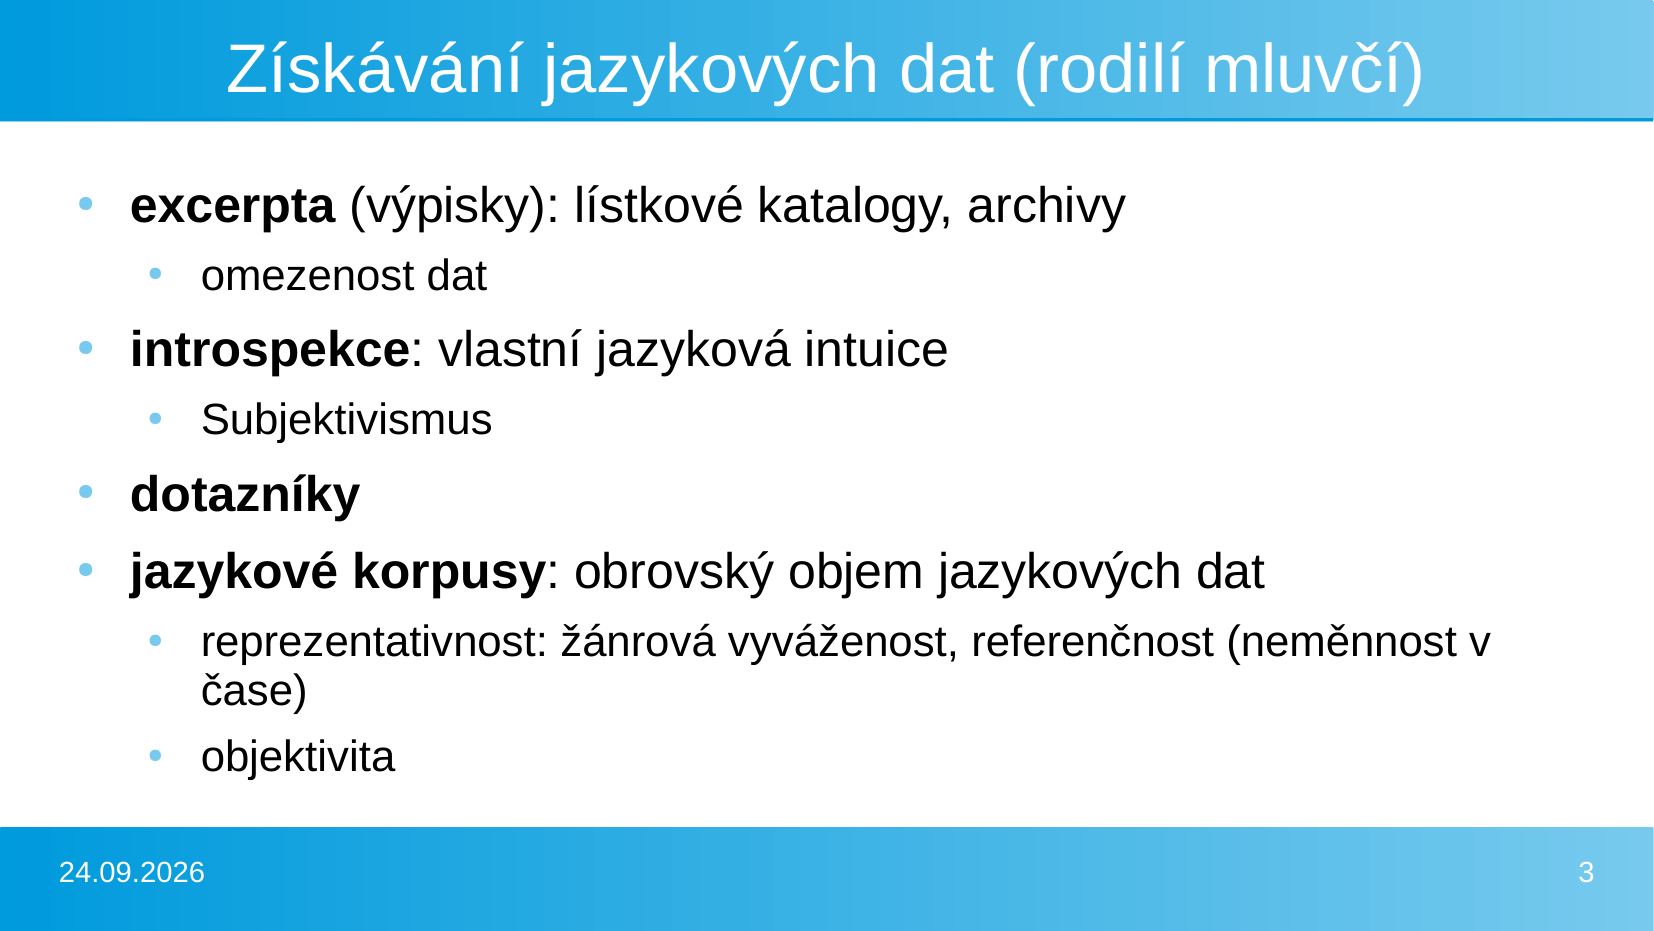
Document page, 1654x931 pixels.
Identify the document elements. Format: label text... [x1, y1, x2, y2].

list excerpta (výpisky): lístkové katalogy, archivy omezenost dat introspekce: vlastní jazyková intuice Subjektivismus dotazníky jazykové korpusy: obrovský objem jazykových dat reprezentativnost: žánrová vyváženost, referenčnost (neměnnost v čase) objektivita [59, 177, 1595, 768]
title Získávání jazykových dat (rodilí mluvčí) [59, 29, 1595, 108]
